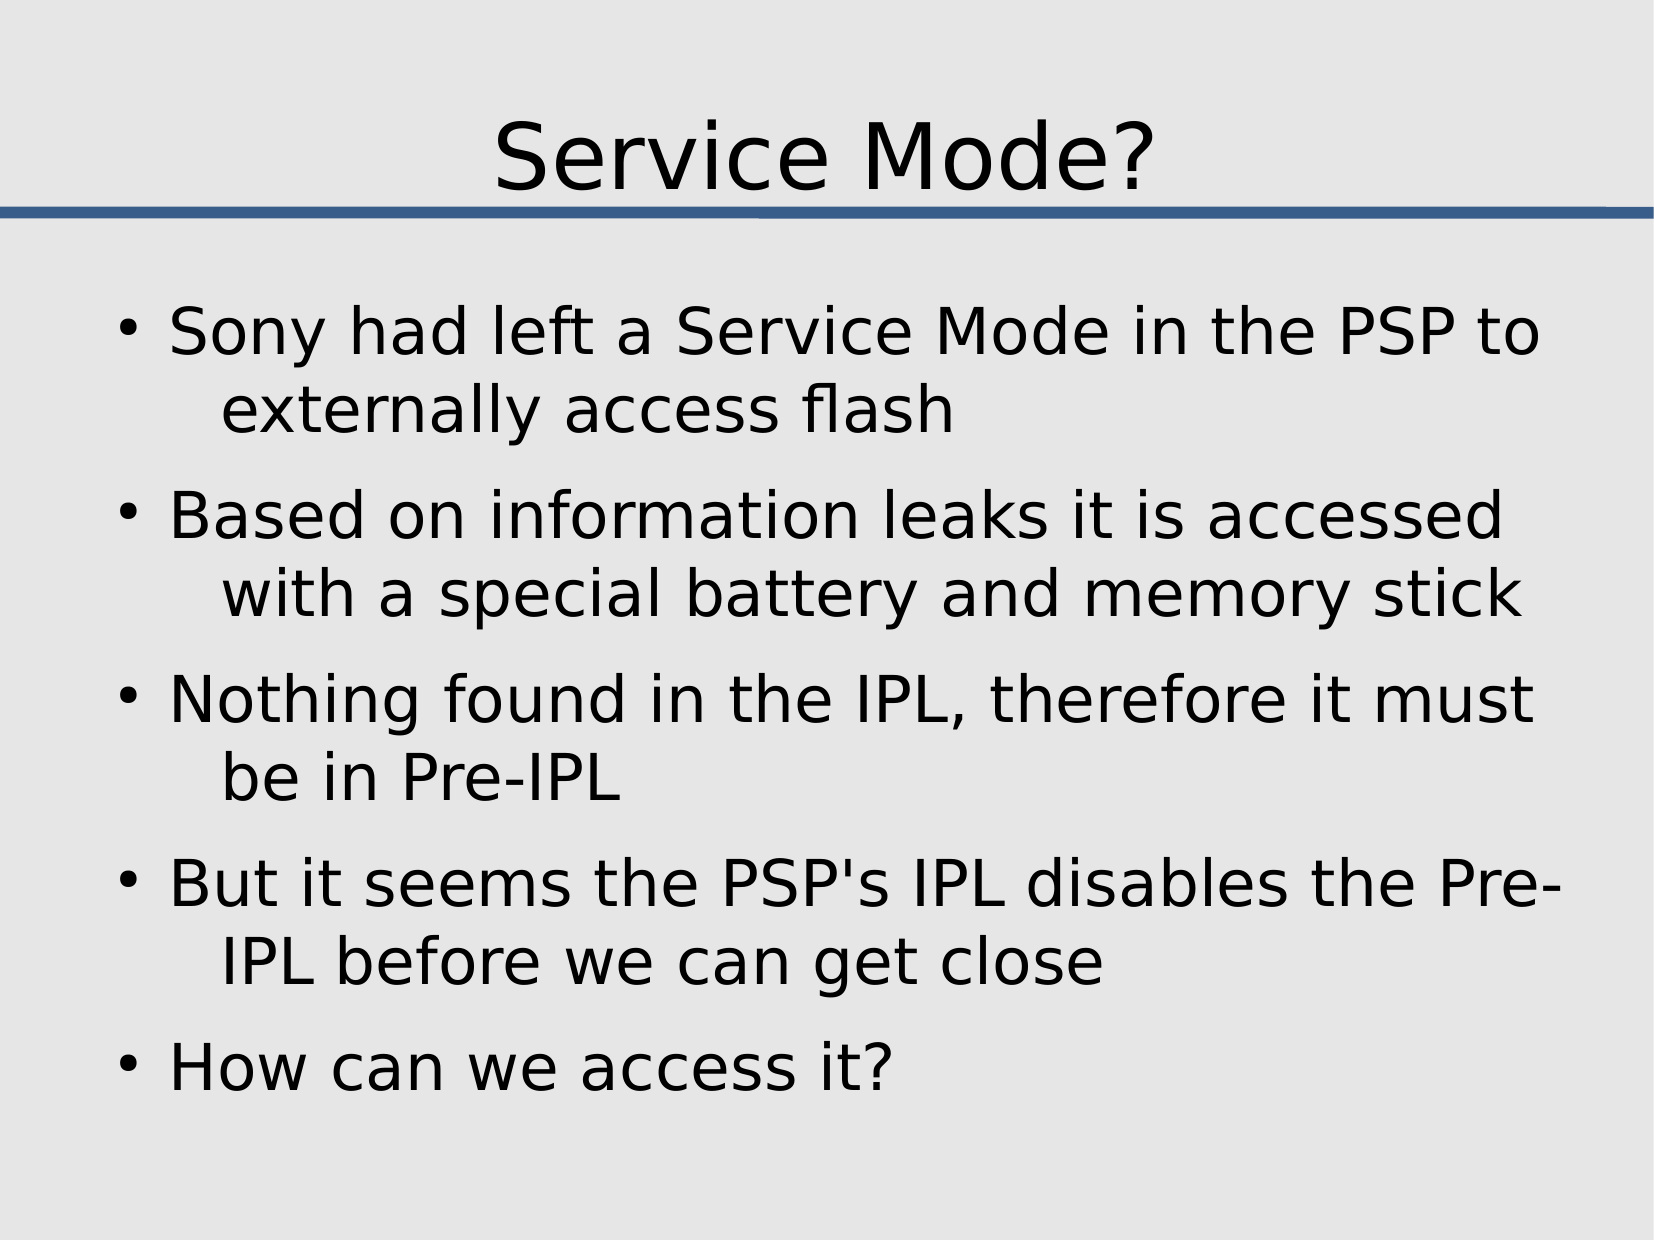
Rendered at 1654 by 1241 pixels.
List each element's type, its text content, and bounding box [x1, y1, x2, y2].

title Service Mode? [82, 49, 1571, 257]
list Sony had left a Service Mode in the PSP to externally access flash Based on information leaks it is accessed with a special battery and memory stick Nothing found in the IPL, therefore it must be in Pre-IPL But it seems the PSP's IPL disables the Pre-IPL before we can get close How can we access it? [82, 290, 1571, 1109]
